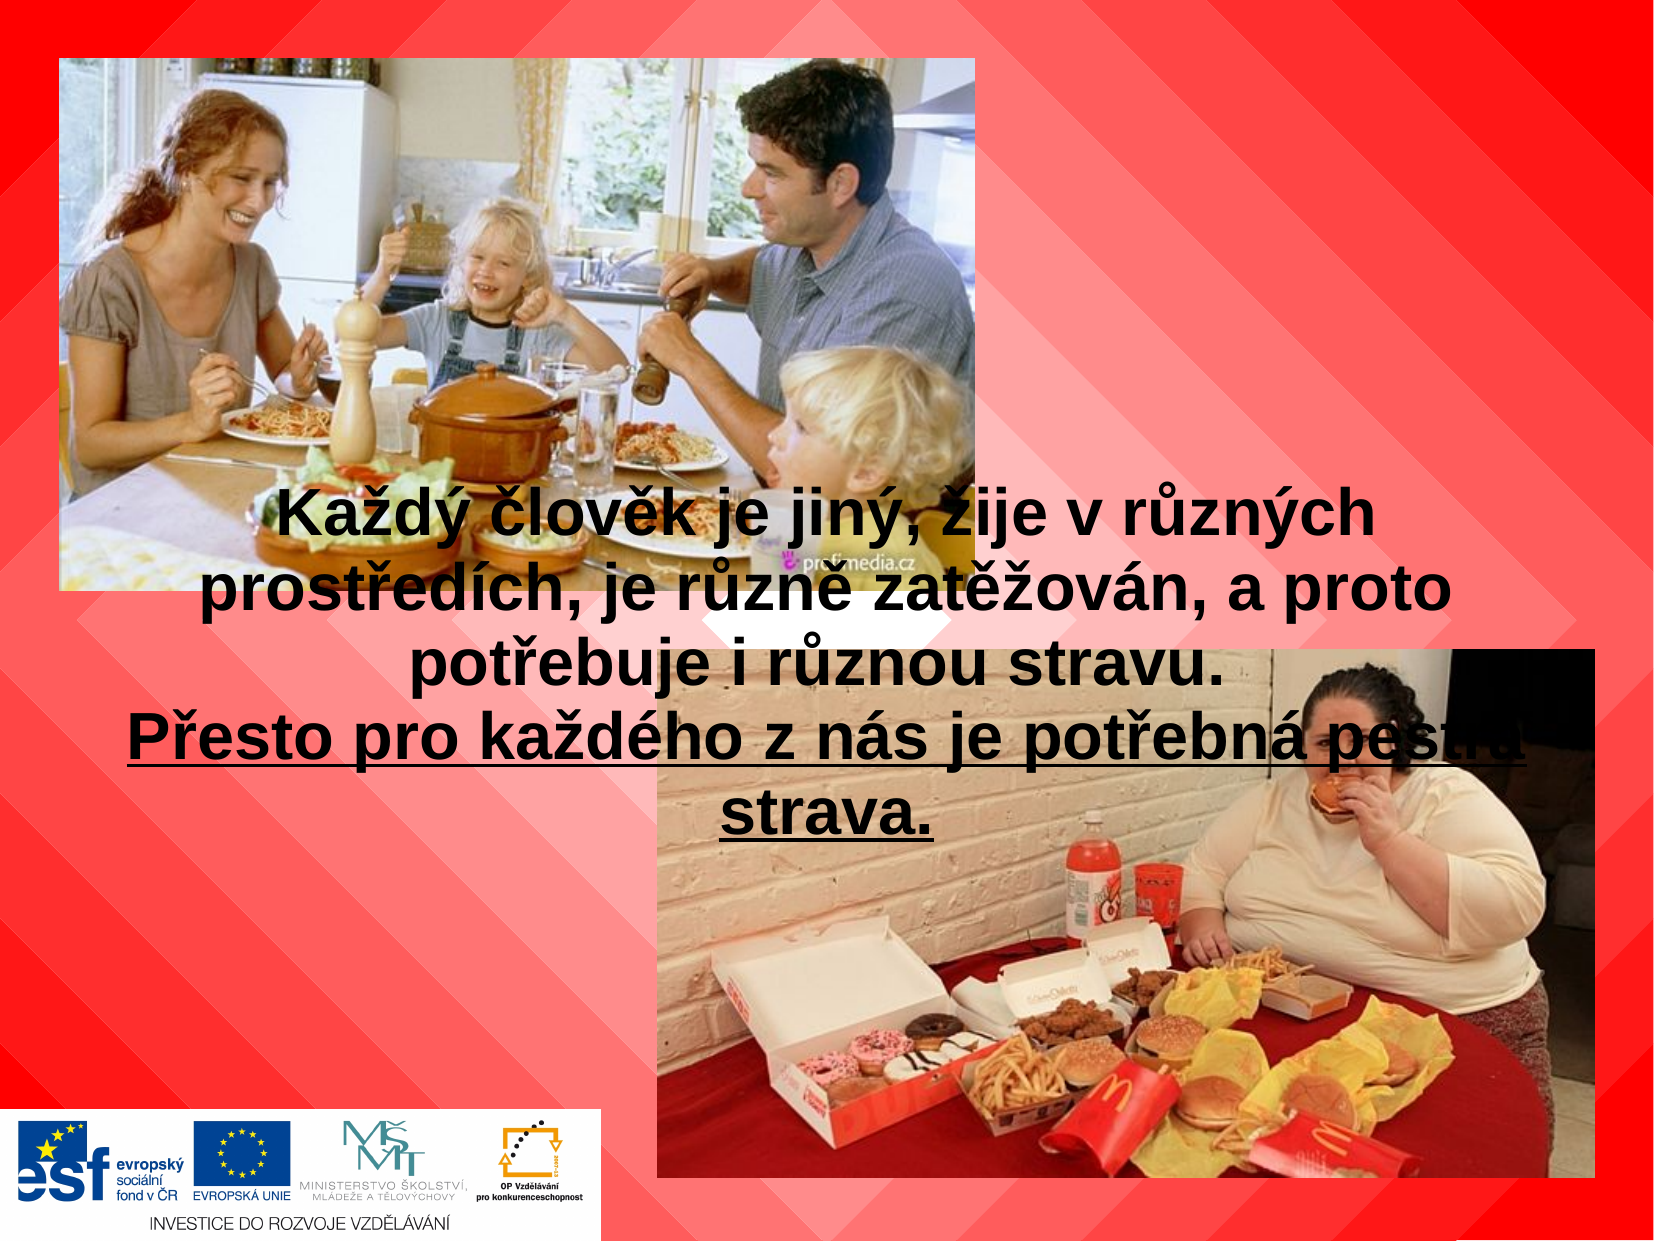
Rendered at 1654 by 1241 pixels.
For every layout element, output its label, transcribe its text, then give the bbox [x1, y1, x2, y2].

subtitle Každý člověk je jiný, žije v různých prostředích, je různě zatěžován, a proto potřebuje i různou stravu. Přesto pro každého z nás je potřebná pestrá strava. [82, 290, 1571, 1109]
picture [59, 58, 975, 591]
picture [657, 649, 1595, 1178]
picture [0, 1109, 601, 1241]
